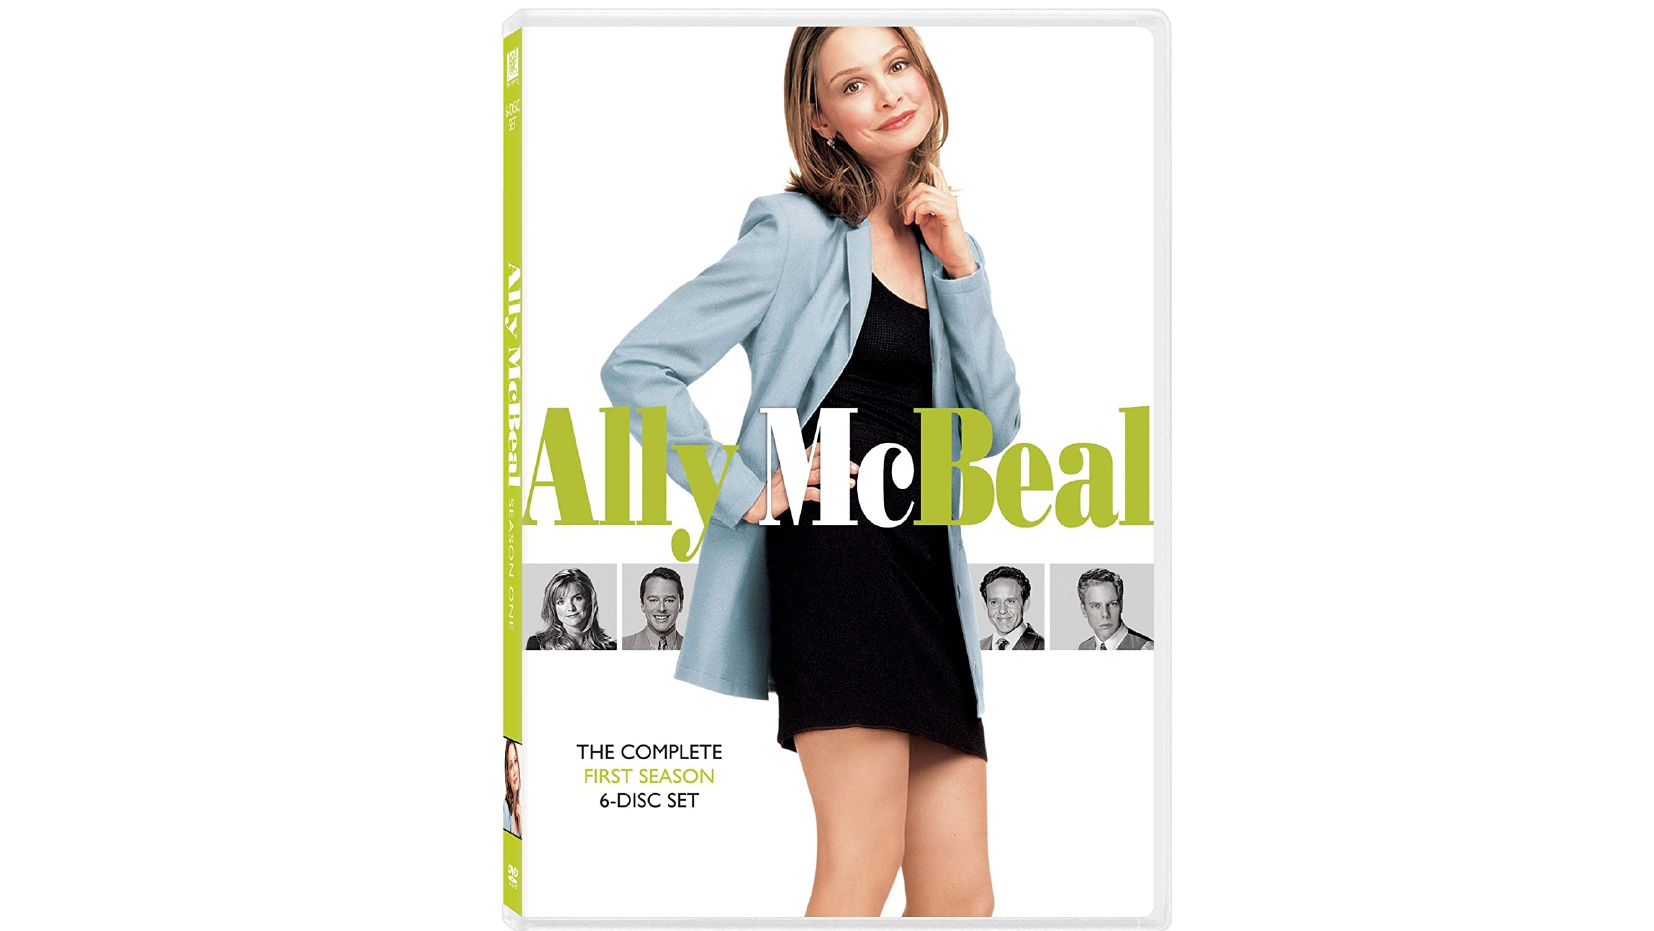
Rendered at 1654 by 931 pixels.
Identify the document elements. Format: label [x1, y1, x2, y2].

picture [500, 7, 1173, 931]
